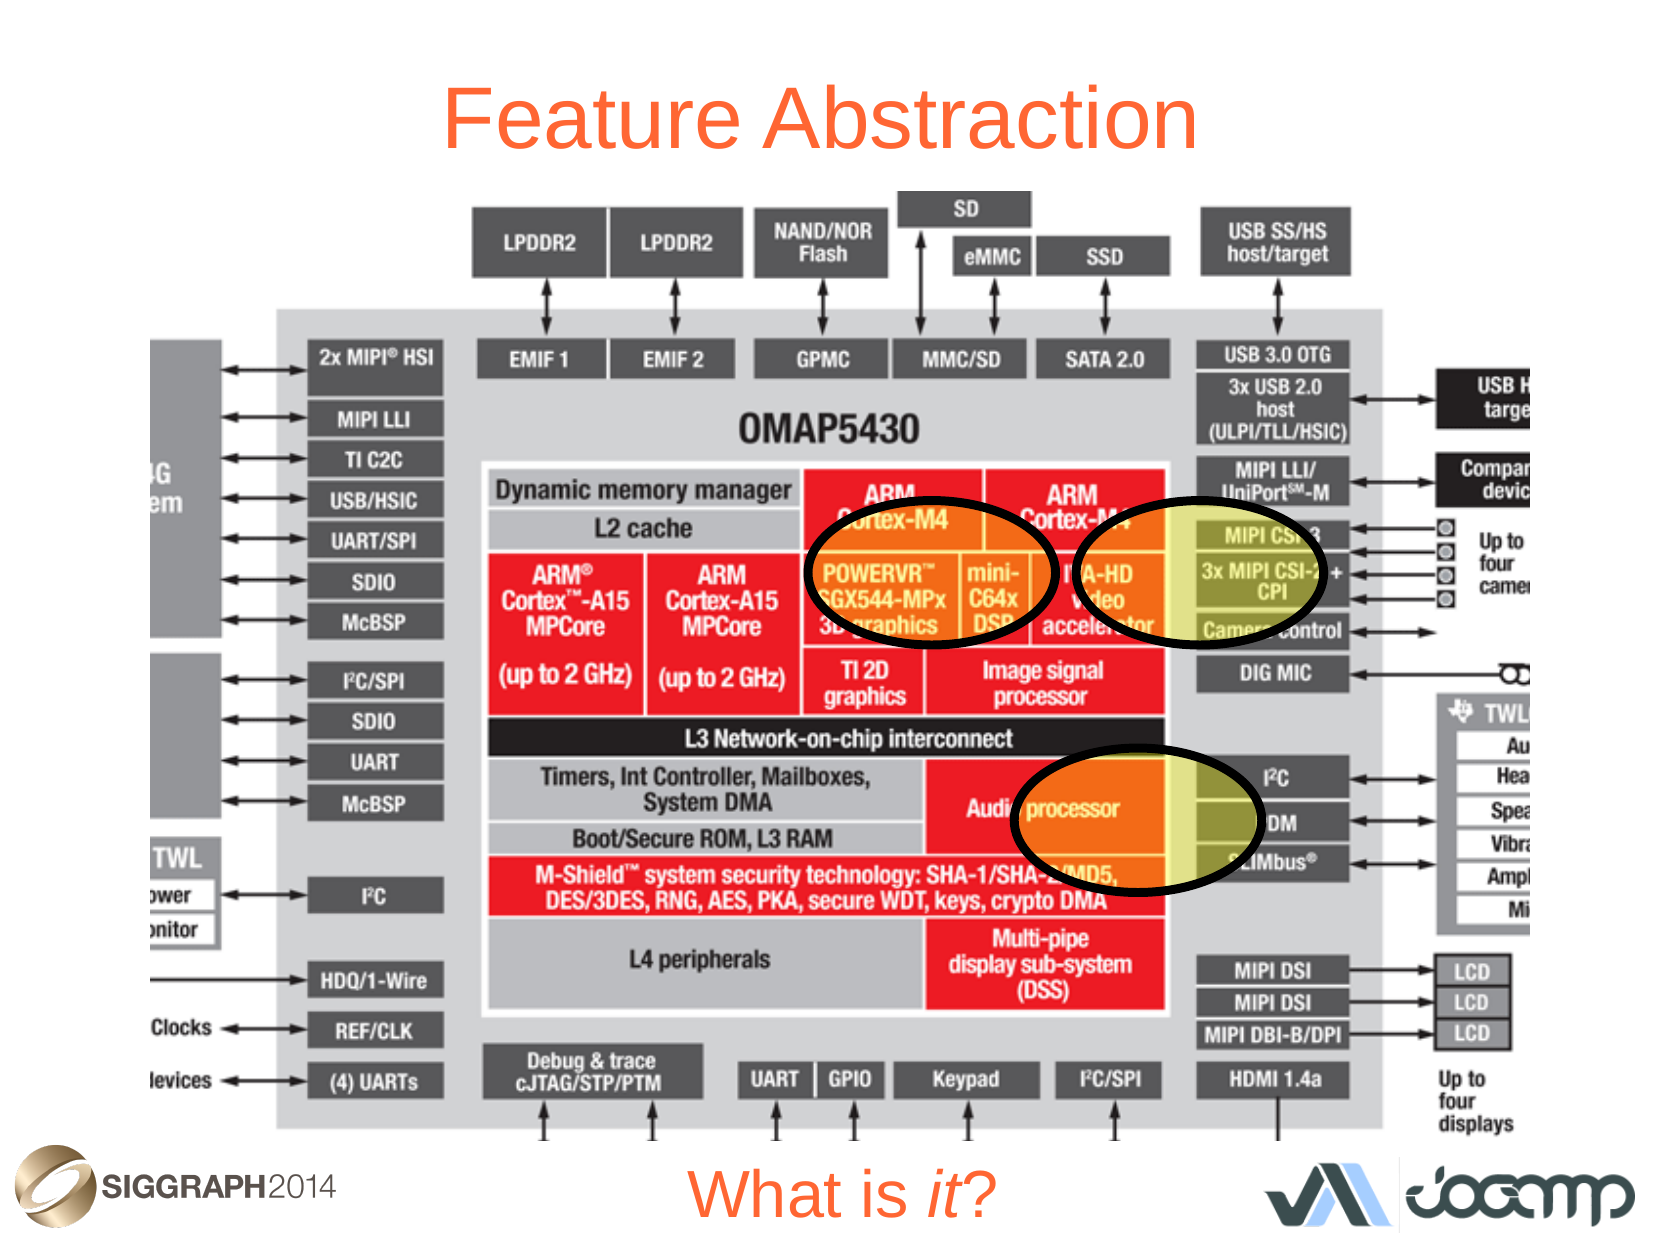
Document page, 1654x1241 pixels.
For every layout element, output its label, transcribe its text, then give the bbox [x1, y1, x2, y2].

text_box [1076, 500, 1324, 646]
picture [1262, 1157, 1635, 1233]
picture [7, 191, 1531, 1239]
text_box What is it? [672, 1149, 1014, 1239]
text_box [807, 500, 1056, 646]
title Feature Abstraction [68, 49, 1576, 188]
text_box [1014, 748, 1262, 893]
